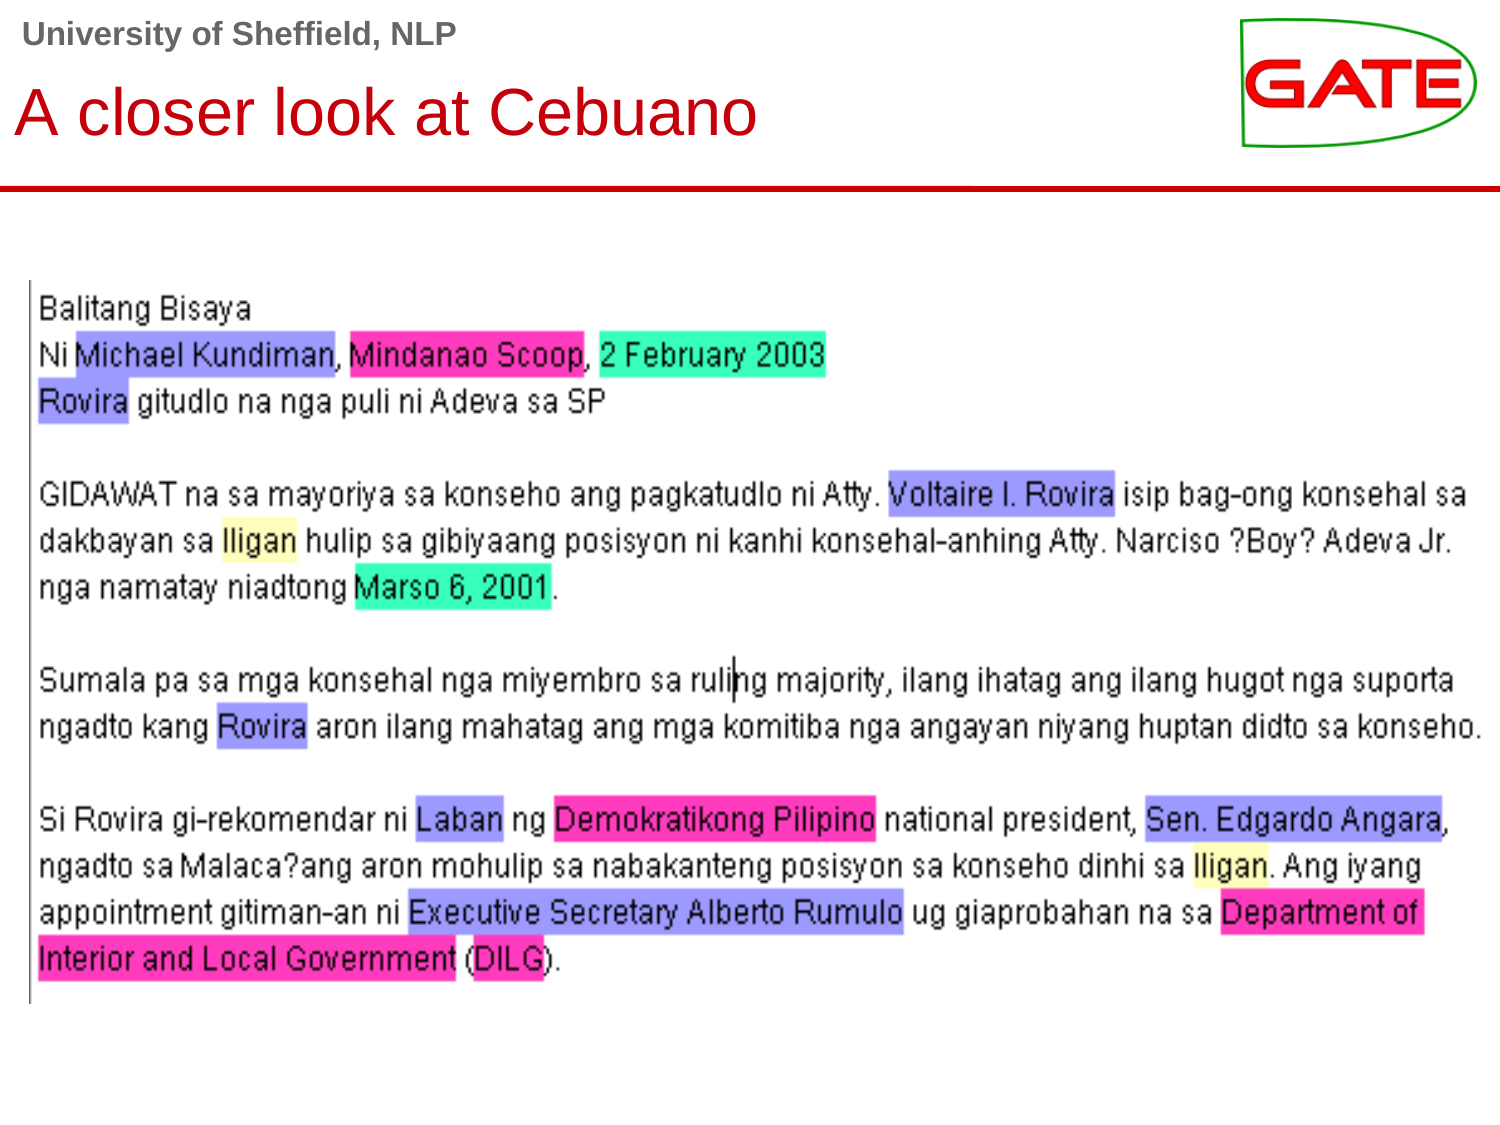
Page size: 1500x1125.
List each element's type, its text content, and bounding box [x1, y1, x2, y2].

picture [29, 280, 1500, 1004]
title A closer look at Cebuano [0, 11, 1240, 207]
picture [1240, 18, 1477, 148]
